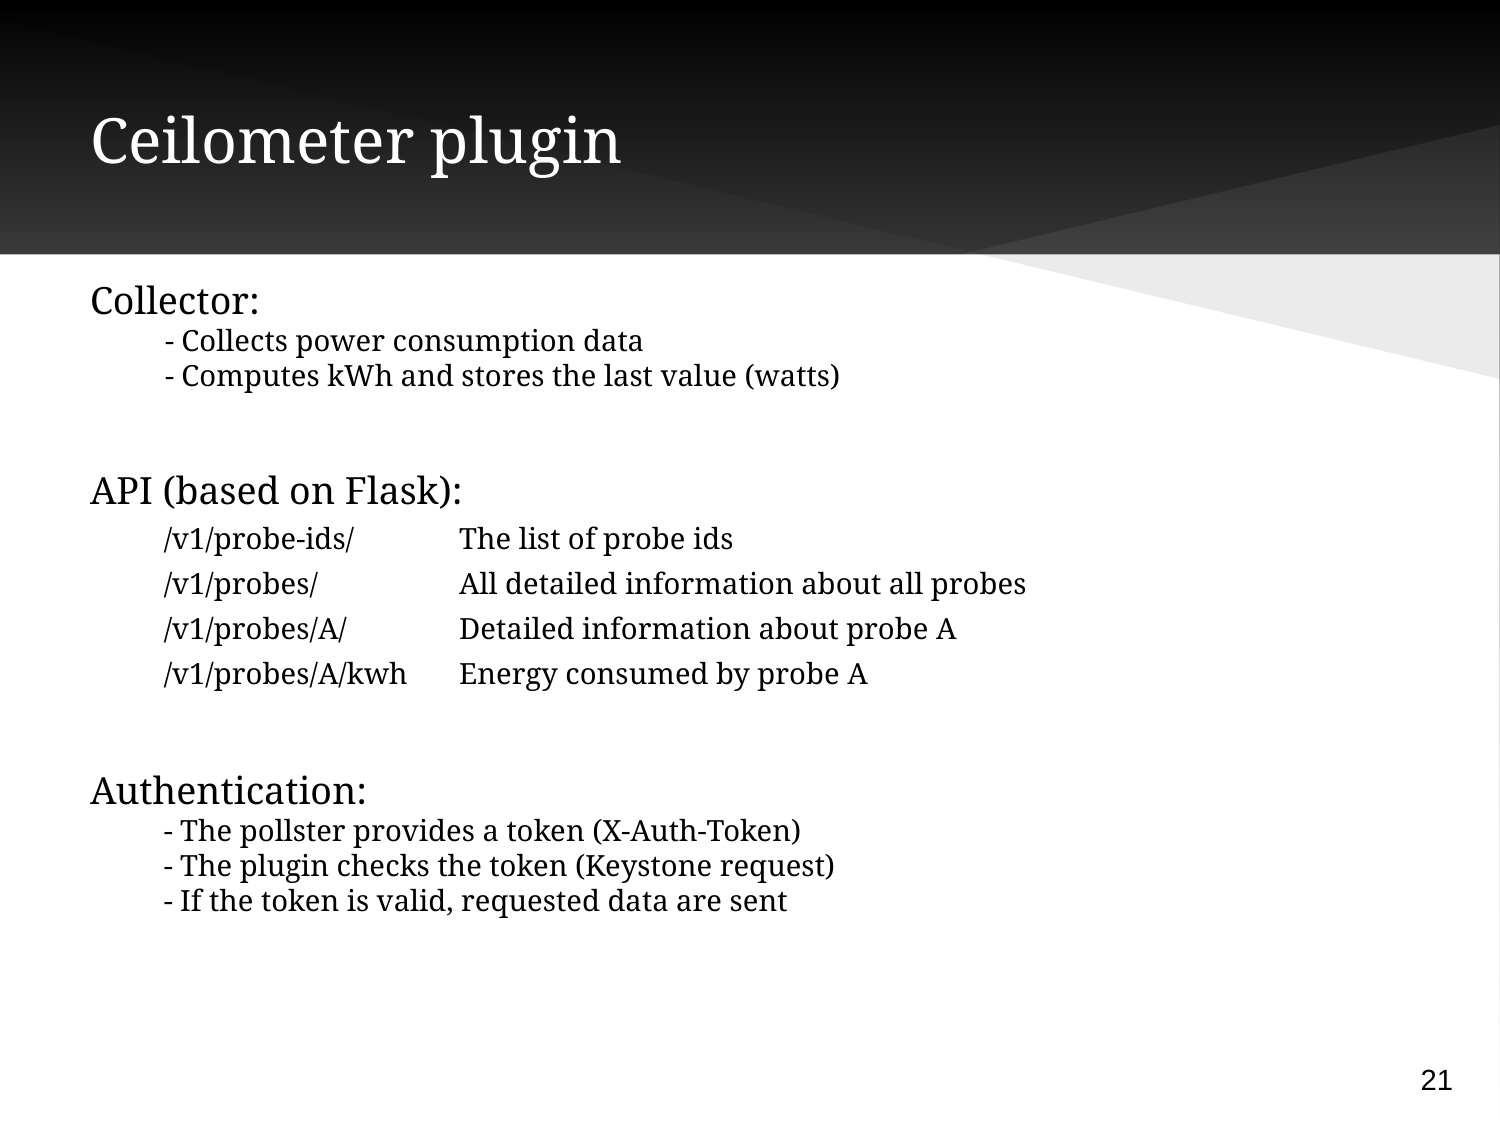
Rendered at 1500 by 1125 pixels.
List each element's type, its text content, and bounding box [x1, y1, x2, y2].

title Ceilometer plugin [75, 45, 1425, 233]
list Collector: - Collects power consumption data - Computes kWh and stores the last value (watts) API (based on Flask): /v1/probe-ids/ The list of probe ids /v1/probes/ All detailed information about all probes /v1/probes/A/ Detailed information about probe A /v1/probes/A/kwh Energy consumed by probe A Authentication: - The pollster provides a token (X-Auth-Token) - The plugin checks the token (Keystone request) - If the token is valid, requested data are sent [75, 262, 1425, 1078]
text_box 21 [1405, 1046, 1471, 1097]
